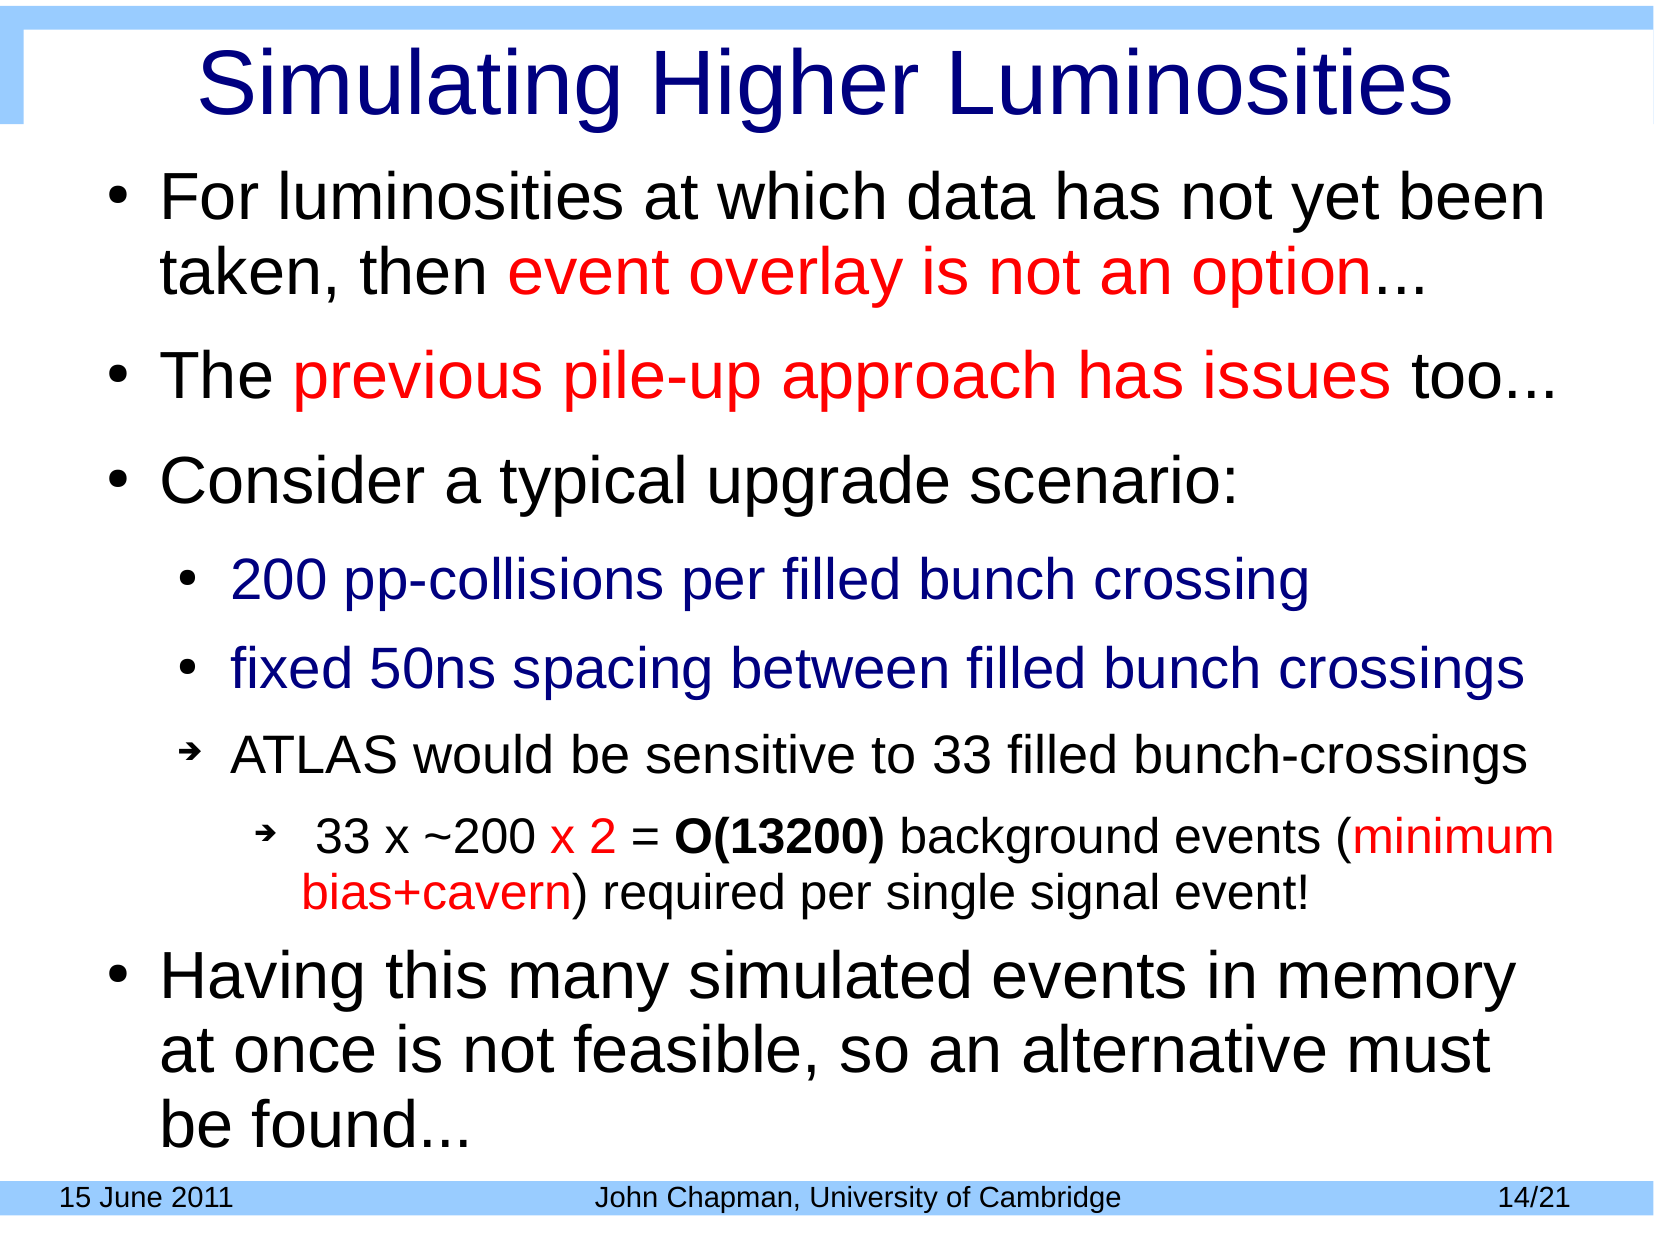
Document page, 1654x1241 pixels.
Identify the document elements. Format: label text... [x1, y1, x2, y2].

list For luminosities at which data has not yet been taken, then event overlay is not an option... The previous pile-up approach has issues too... Consider a typical upgrade scenario: 200 pp-collisions per filled bunch crossing fixed 50ns spacing between filled bunch crossings ATLAS would be sensitive to 33 filled bunch-crossings 33 x ~200 x 2 = O(13200) background events (minimum bias+cavern) required per single signal event! Having this many simulated events in memory at once is not feasible, so an alternative must be found... [88, 159, 1577, 1164]
title Simulating Higher Luminosities [0, 23, 1654, 142]
